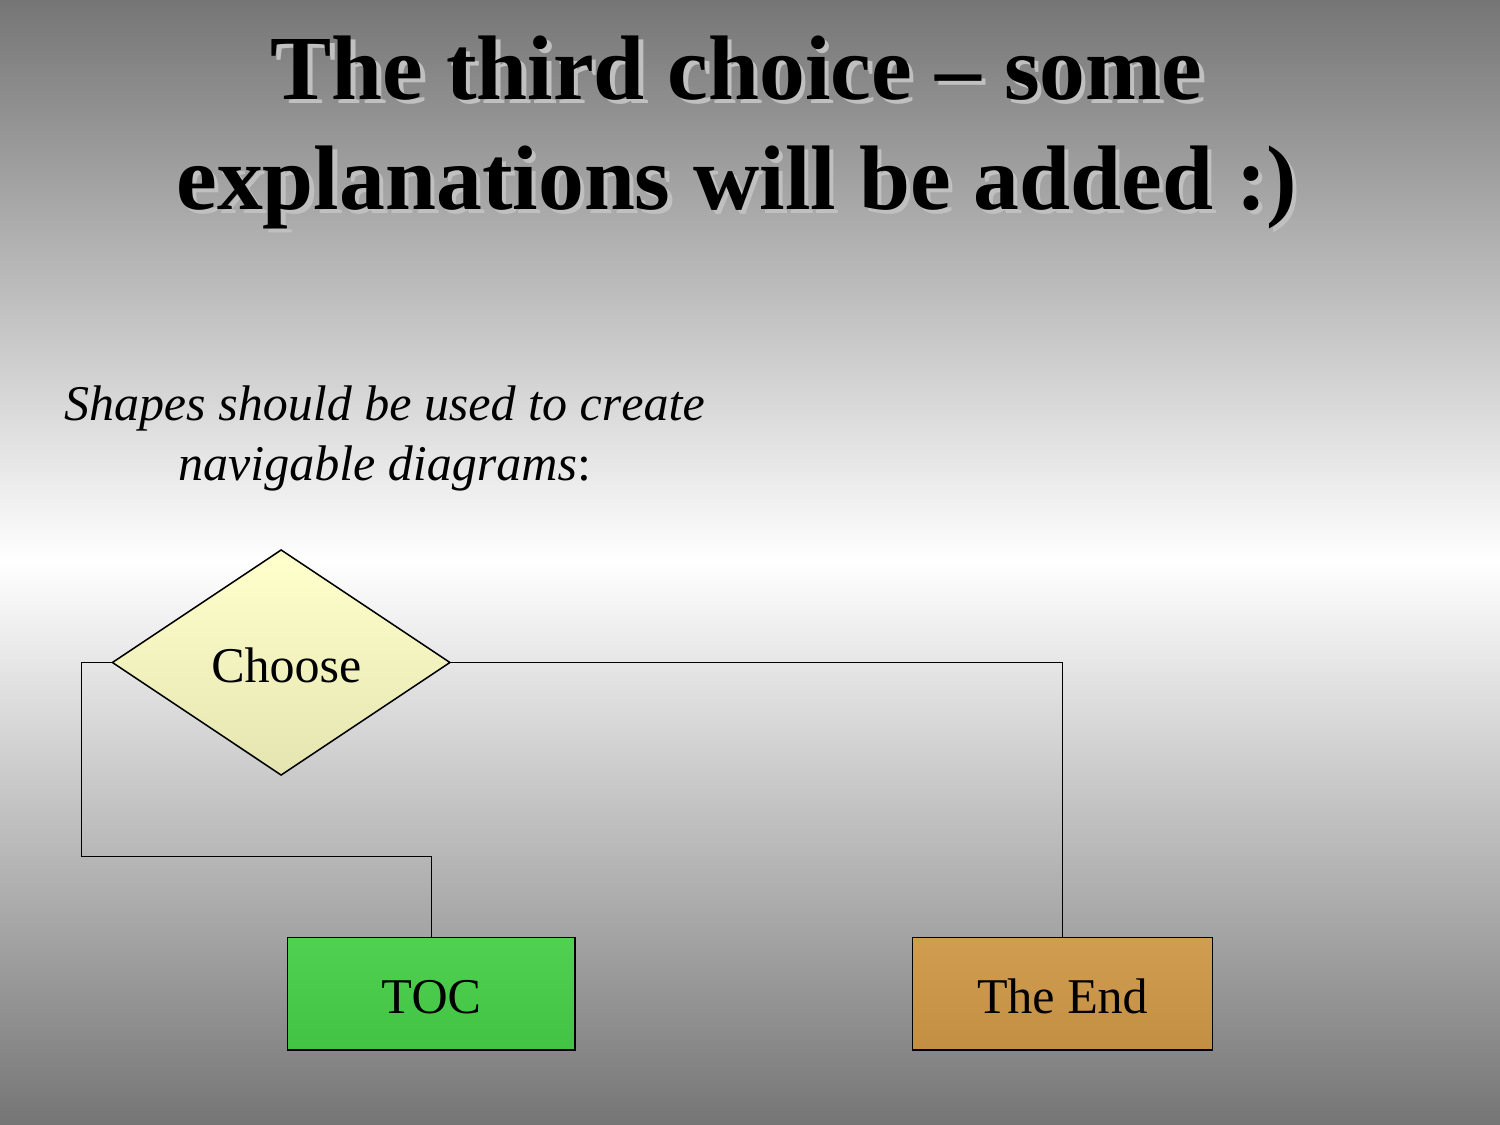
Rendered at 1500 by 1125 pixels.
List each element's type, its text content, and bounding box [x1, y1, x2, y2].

text_box The End [912, 937, 1213, 1050]
text_box TOC [287, 937, 575, 1050]
title The third choice – some explanations will be added :) [99, 0, 1375, 236]
text_box Shapes should be used to create navigable diagrams: [37, 362, 732, 498]
text_box Choose [113, 549, 450, 776]
